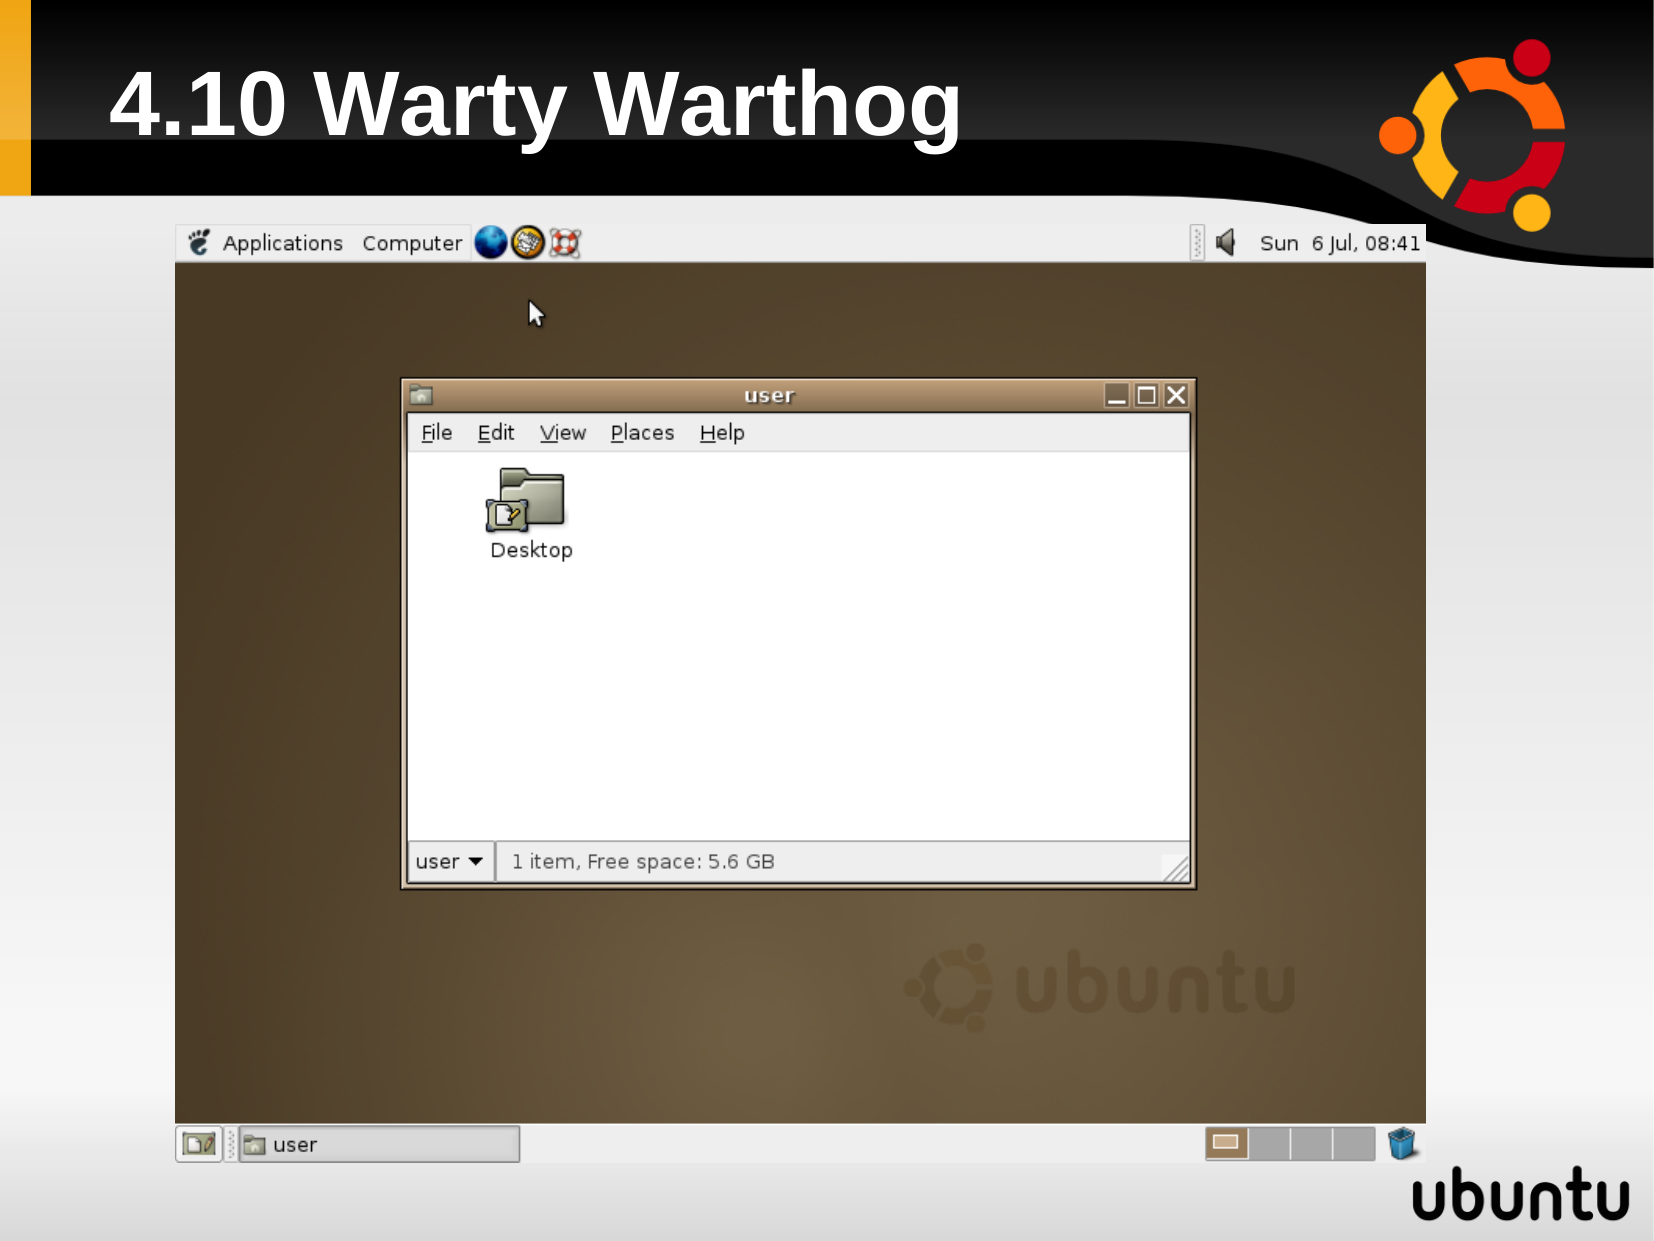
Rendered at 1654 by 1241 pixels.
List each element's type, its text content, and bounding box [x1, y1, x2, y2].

picture [0, 0, 1654, 1241]
title 4.10 Warty Warthog [76, 7, 1565, 200]
